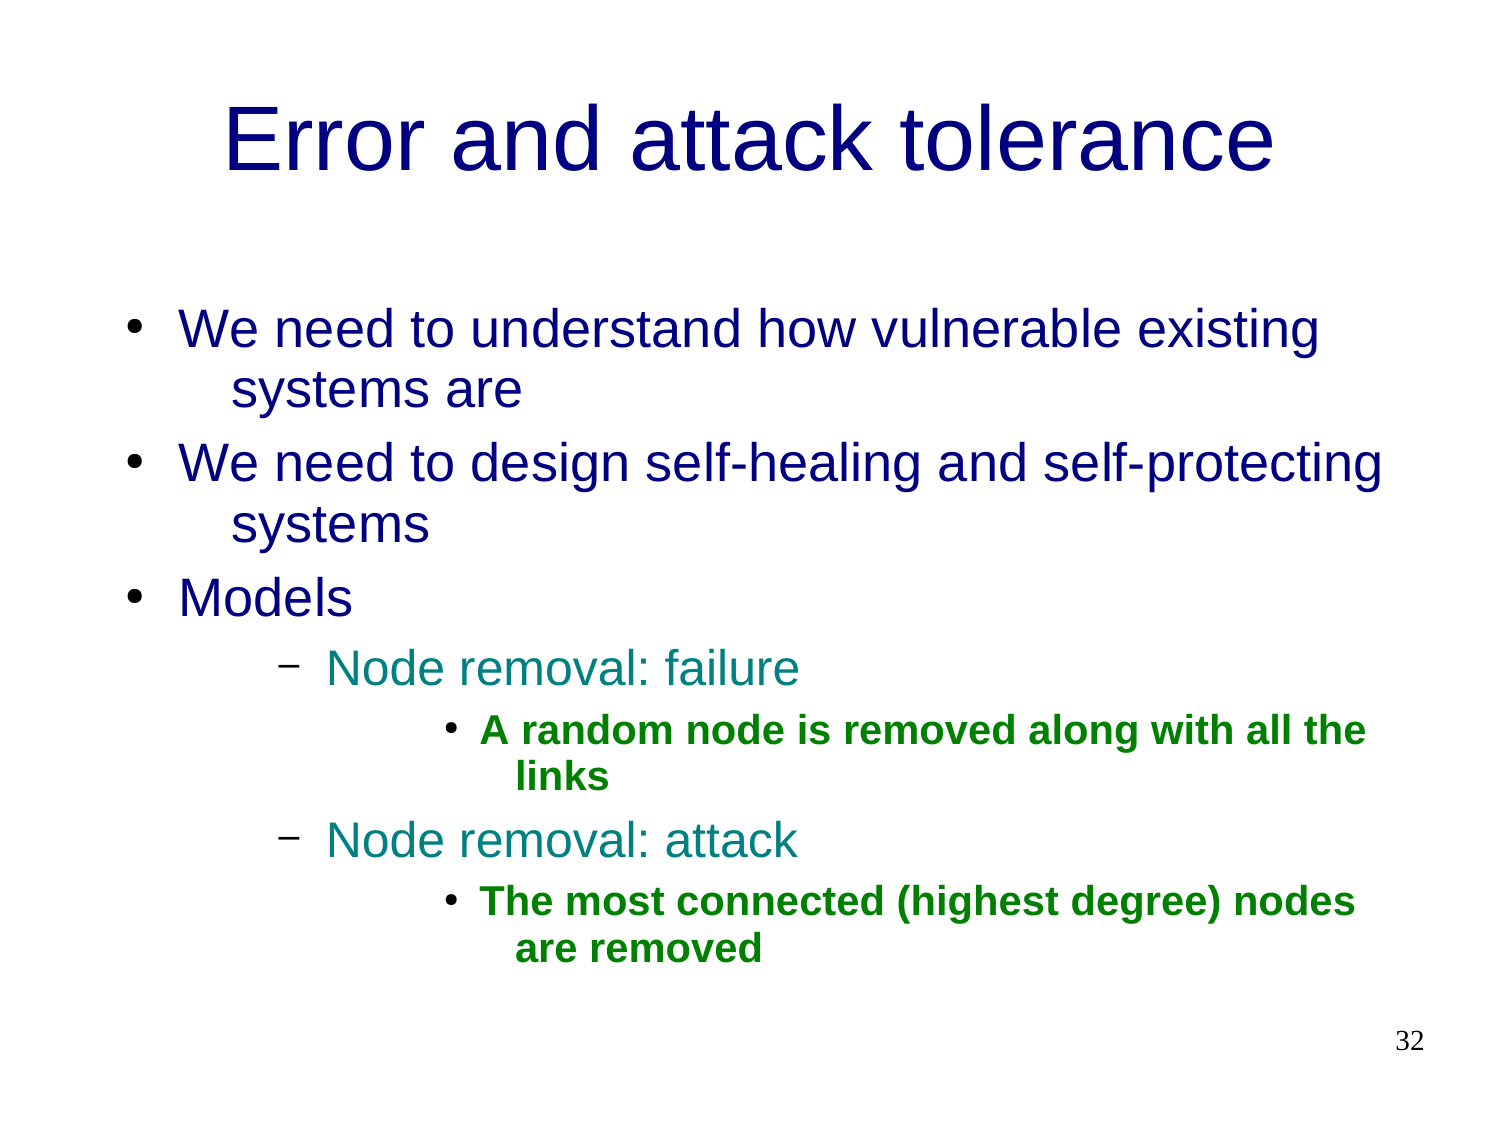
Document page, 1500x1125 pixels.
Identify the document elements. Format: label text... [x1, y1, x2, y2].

title Error and attack tolerance [74, 44, 1425, 233]
list We need to understand how vulnerable existing systems are We need to design self-healing and self-protecting systems Models Node removal: failure A random node is removed along with all the links Node removal: attack The most connected (highest degree) nodes are removed [74, 255, 1425, 1014]
